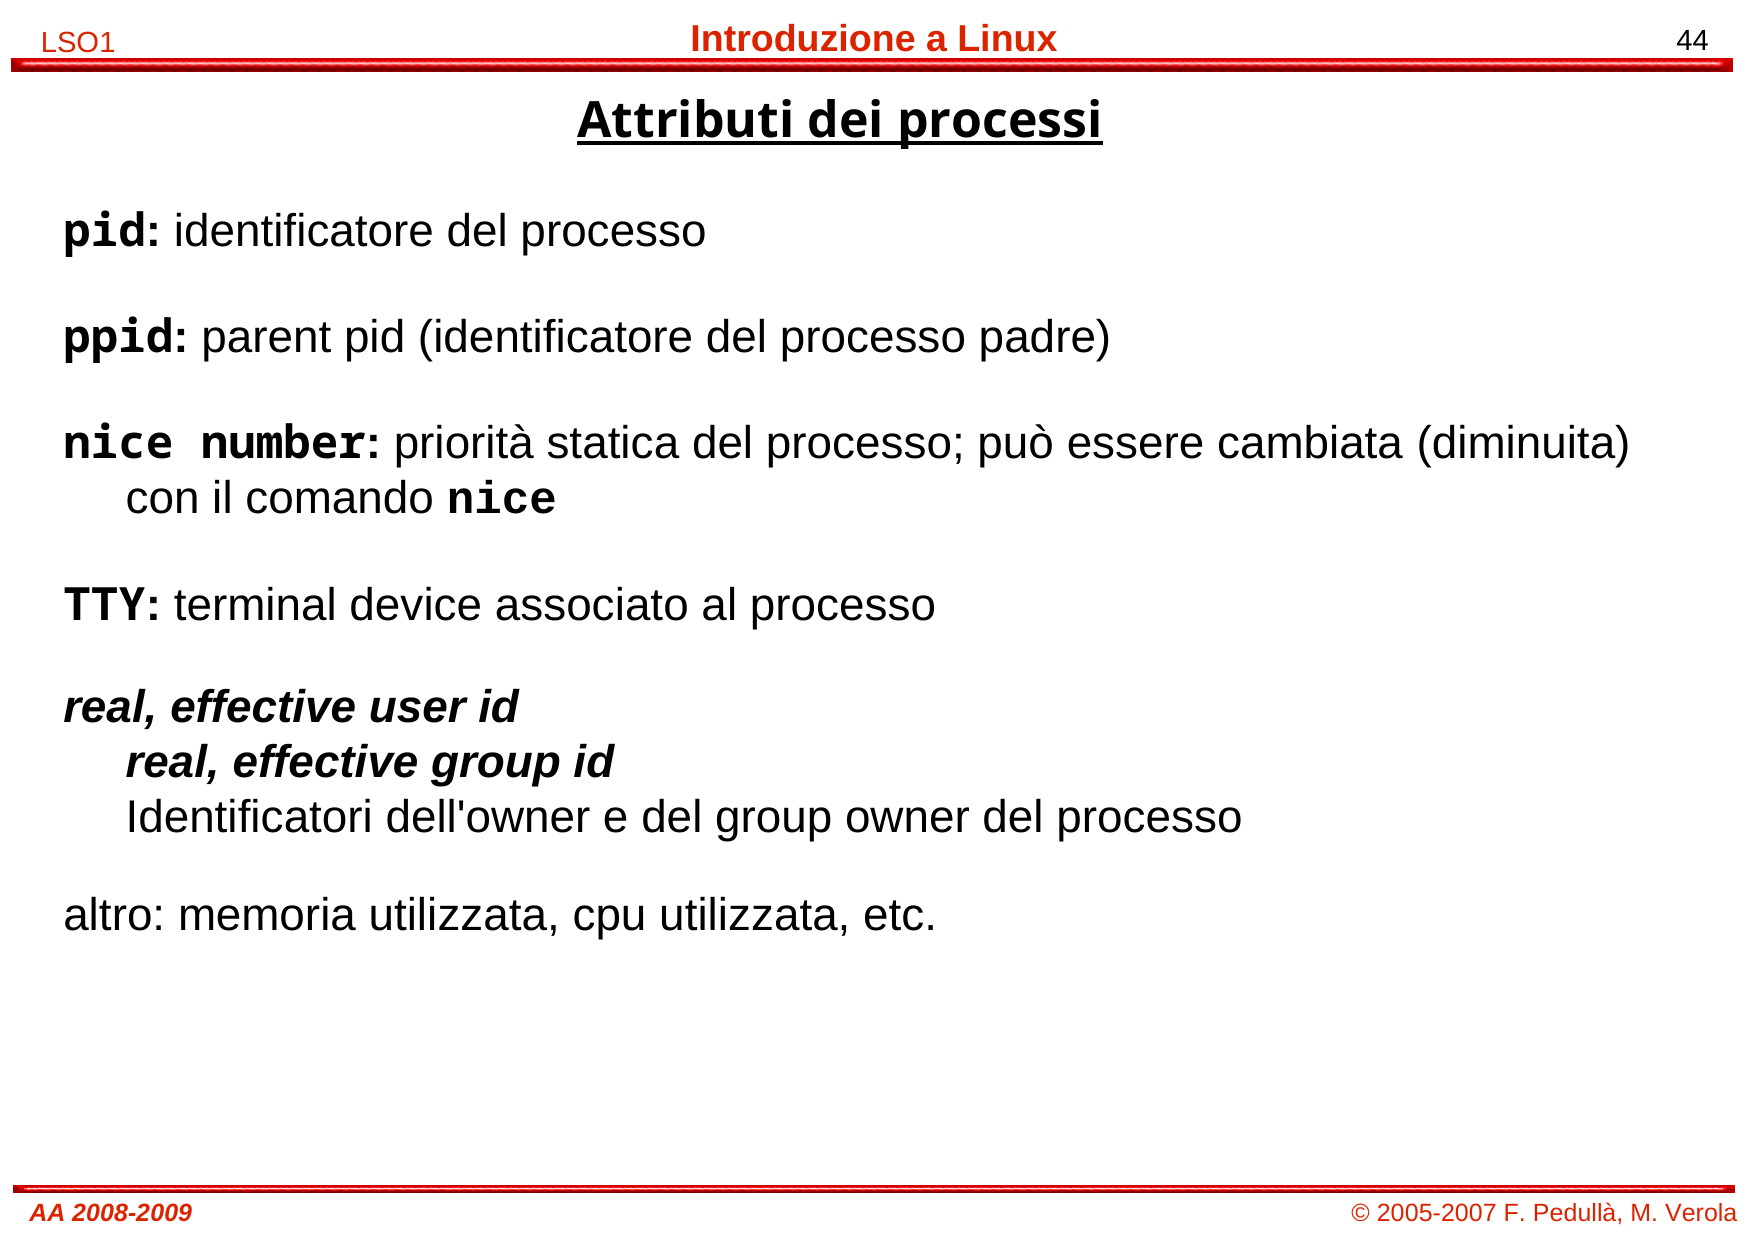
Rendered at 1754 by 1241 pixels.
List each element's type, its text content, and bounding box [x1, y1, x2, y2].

picture [11, 58, 1733, 72]
list pid: identificatore del processo ppid: parent pid (identificatore del processo padre) nice number: priorità statica del processo; può essere cambiata (diminuita) con il comando nice TTY: terminal device associato al processo real, effective user id real, effective group id Identificatori dell'owner e del group owner del processo altro: memoria utilizzata, cpu utilizzata, etc. [63, 197, 1701, 1077]
picture [13, 1185, 1735, 1193]
title Attributi dei processi [577, 72, 1176, 168]
